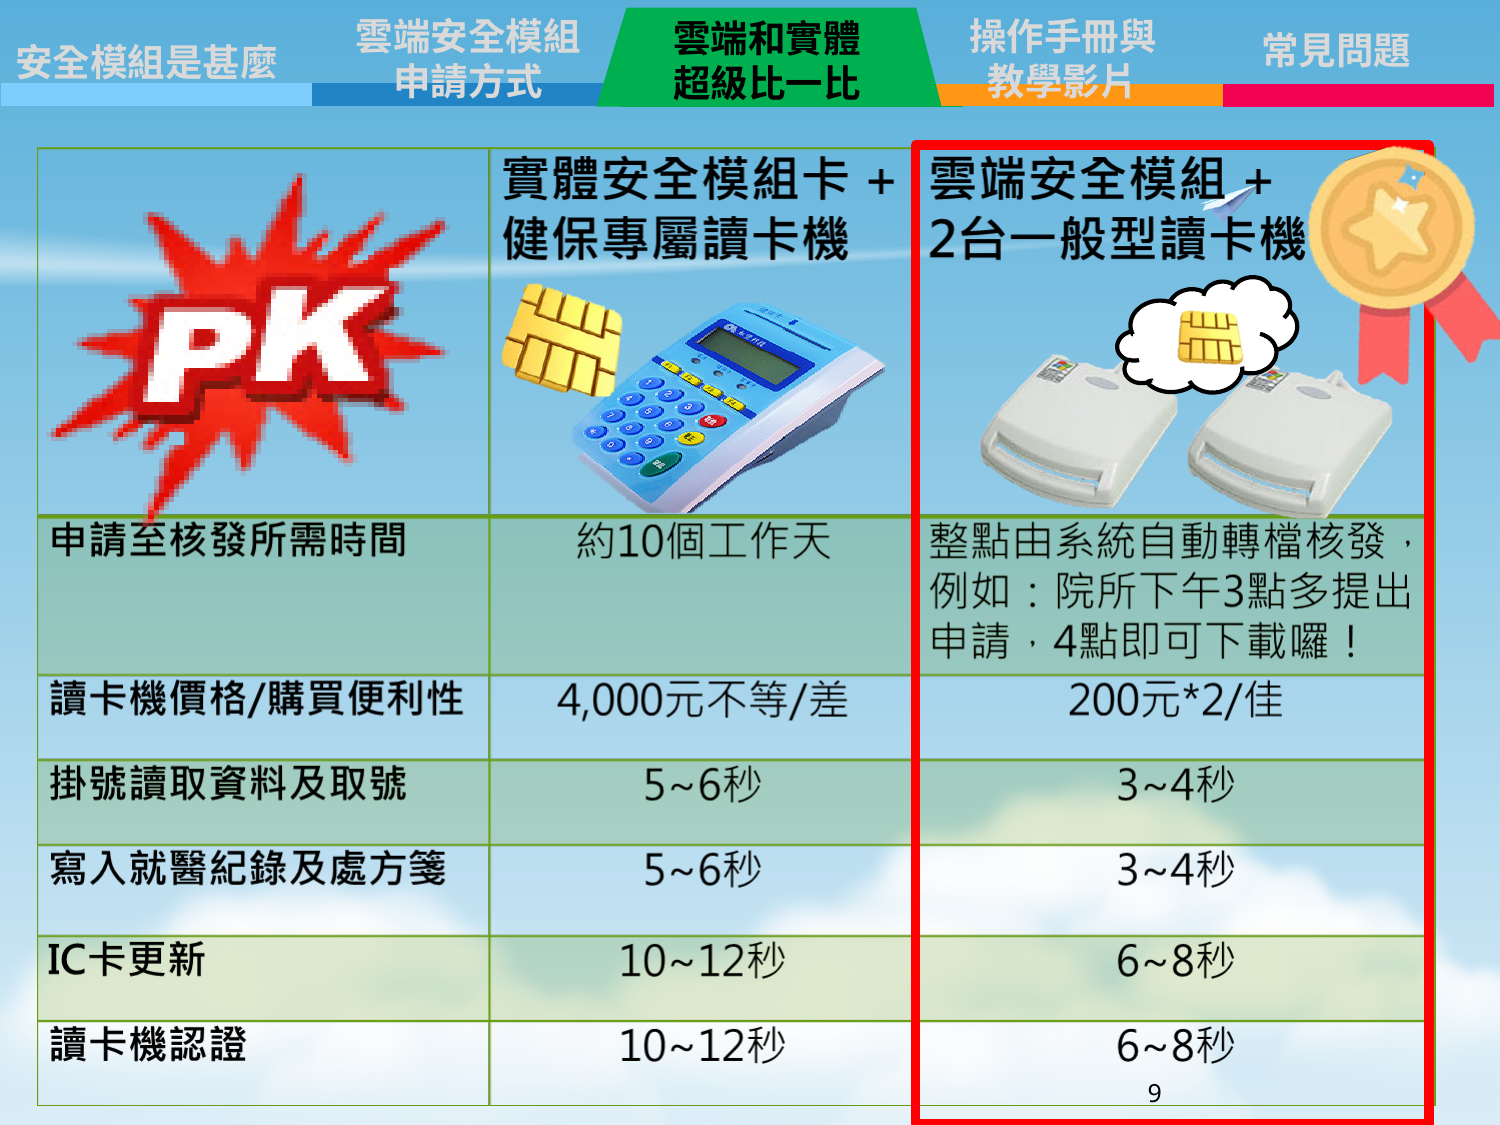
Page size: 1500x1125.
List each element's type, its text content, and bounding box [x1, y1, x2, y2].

text_box 9 [1132, 1070, 1483, 1124]
text_box [1117, 277, 1298, 393]
picture [21, 113, 1500, 1106]
